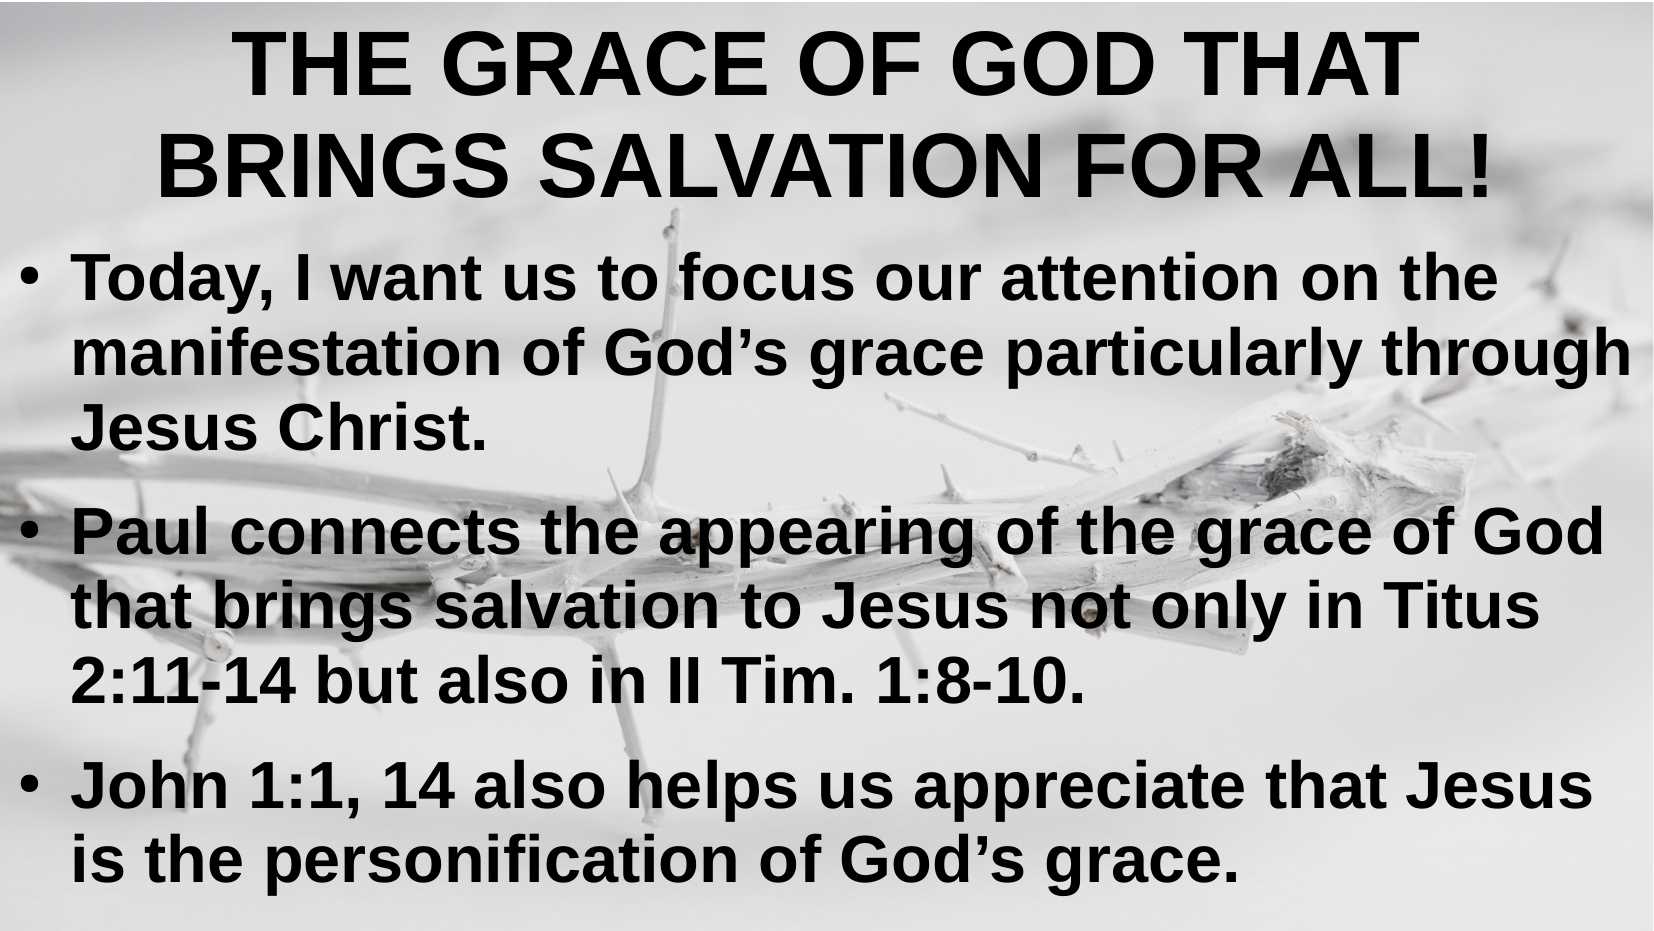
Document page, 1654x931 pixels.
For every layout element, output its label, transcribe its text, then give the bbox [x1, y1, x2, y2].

list Today, I want us to focus our attention on the manifestation of God’s grace particularly through Jesus Christ. Paul connects the appearing of the grace of God that brings salvation to Jesus not only in Titus 2:11-14 but also in II Tim. 1:8-10. John 1:1, 14 also helps us appreciate that Jesus is the personification of God’s grace. [0, 240, 1654, 931]
title THE GRACE OF GOD THAT BRINGS SALVATION FOR ALL! [82, 12, 1571, 218]
picture [0, 2, 1654, 240]
